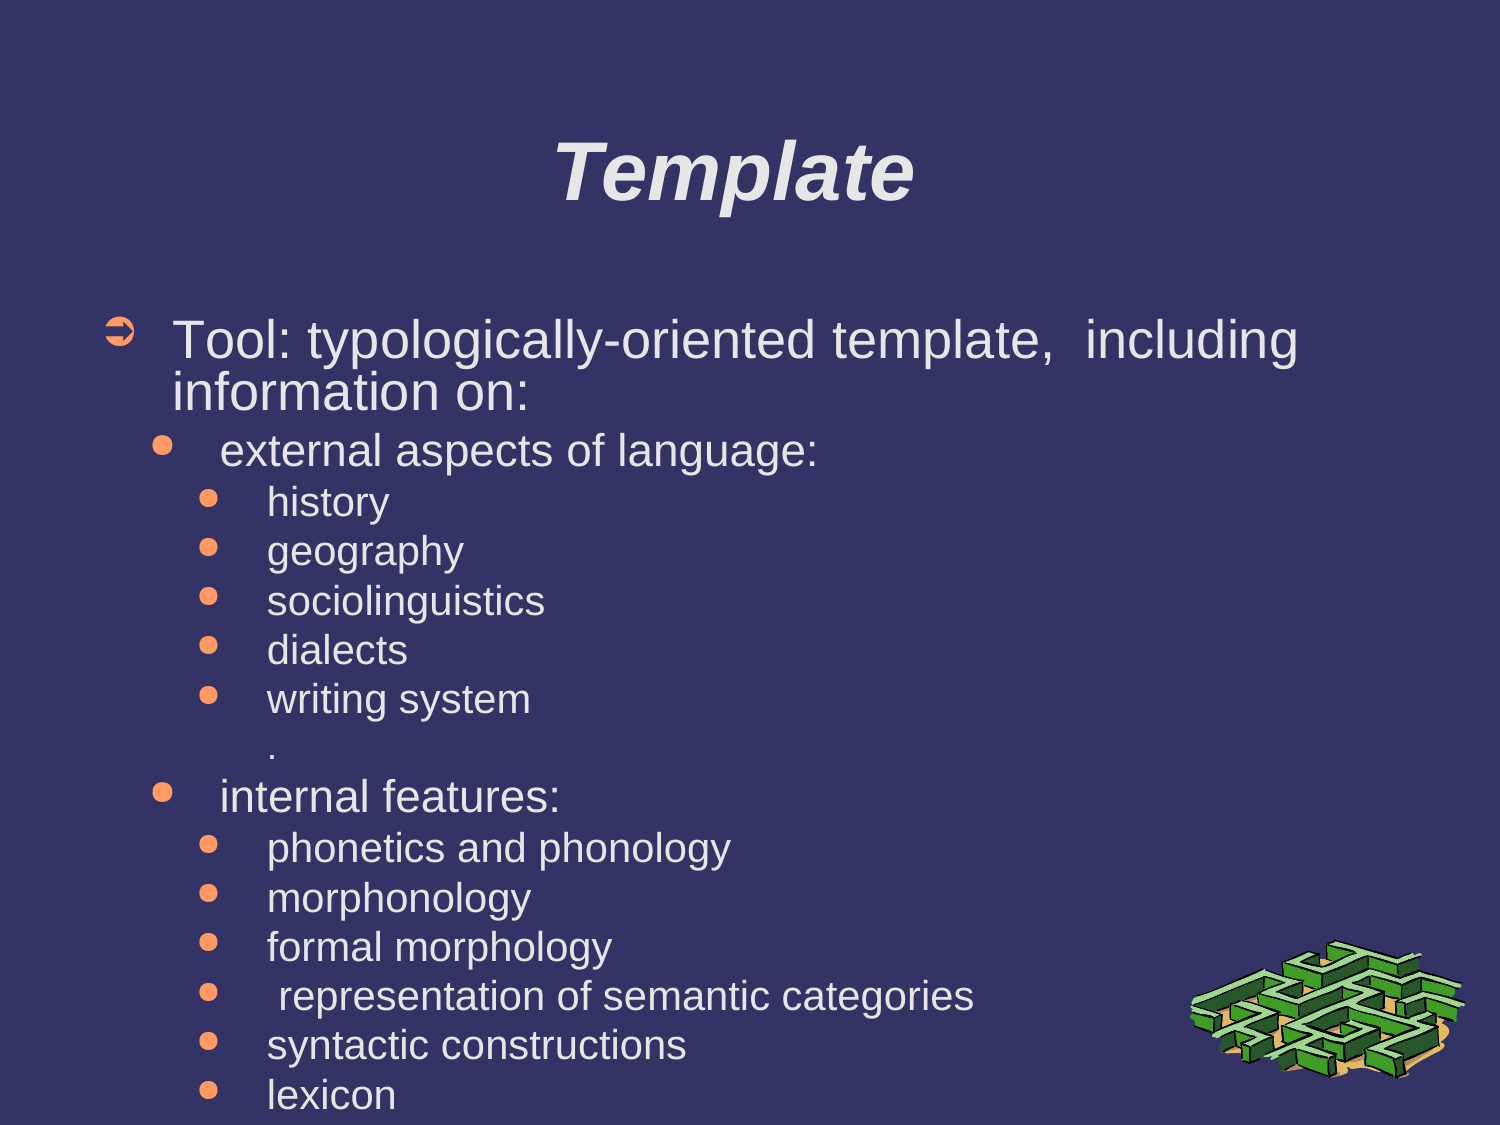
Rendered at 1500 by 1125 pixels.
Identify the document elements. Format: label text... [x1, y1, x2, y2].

title Template [66, 37, 1342, 225]
list Tool: typologically-oriented template, including information on: external aspects of language: history geography sociolinguistics dialects writing system . internal features: phonetics and phonology morphonology formal morphology representation of semantic categories syntactic constructions lexicon [74, 309, 1417, 1125]
